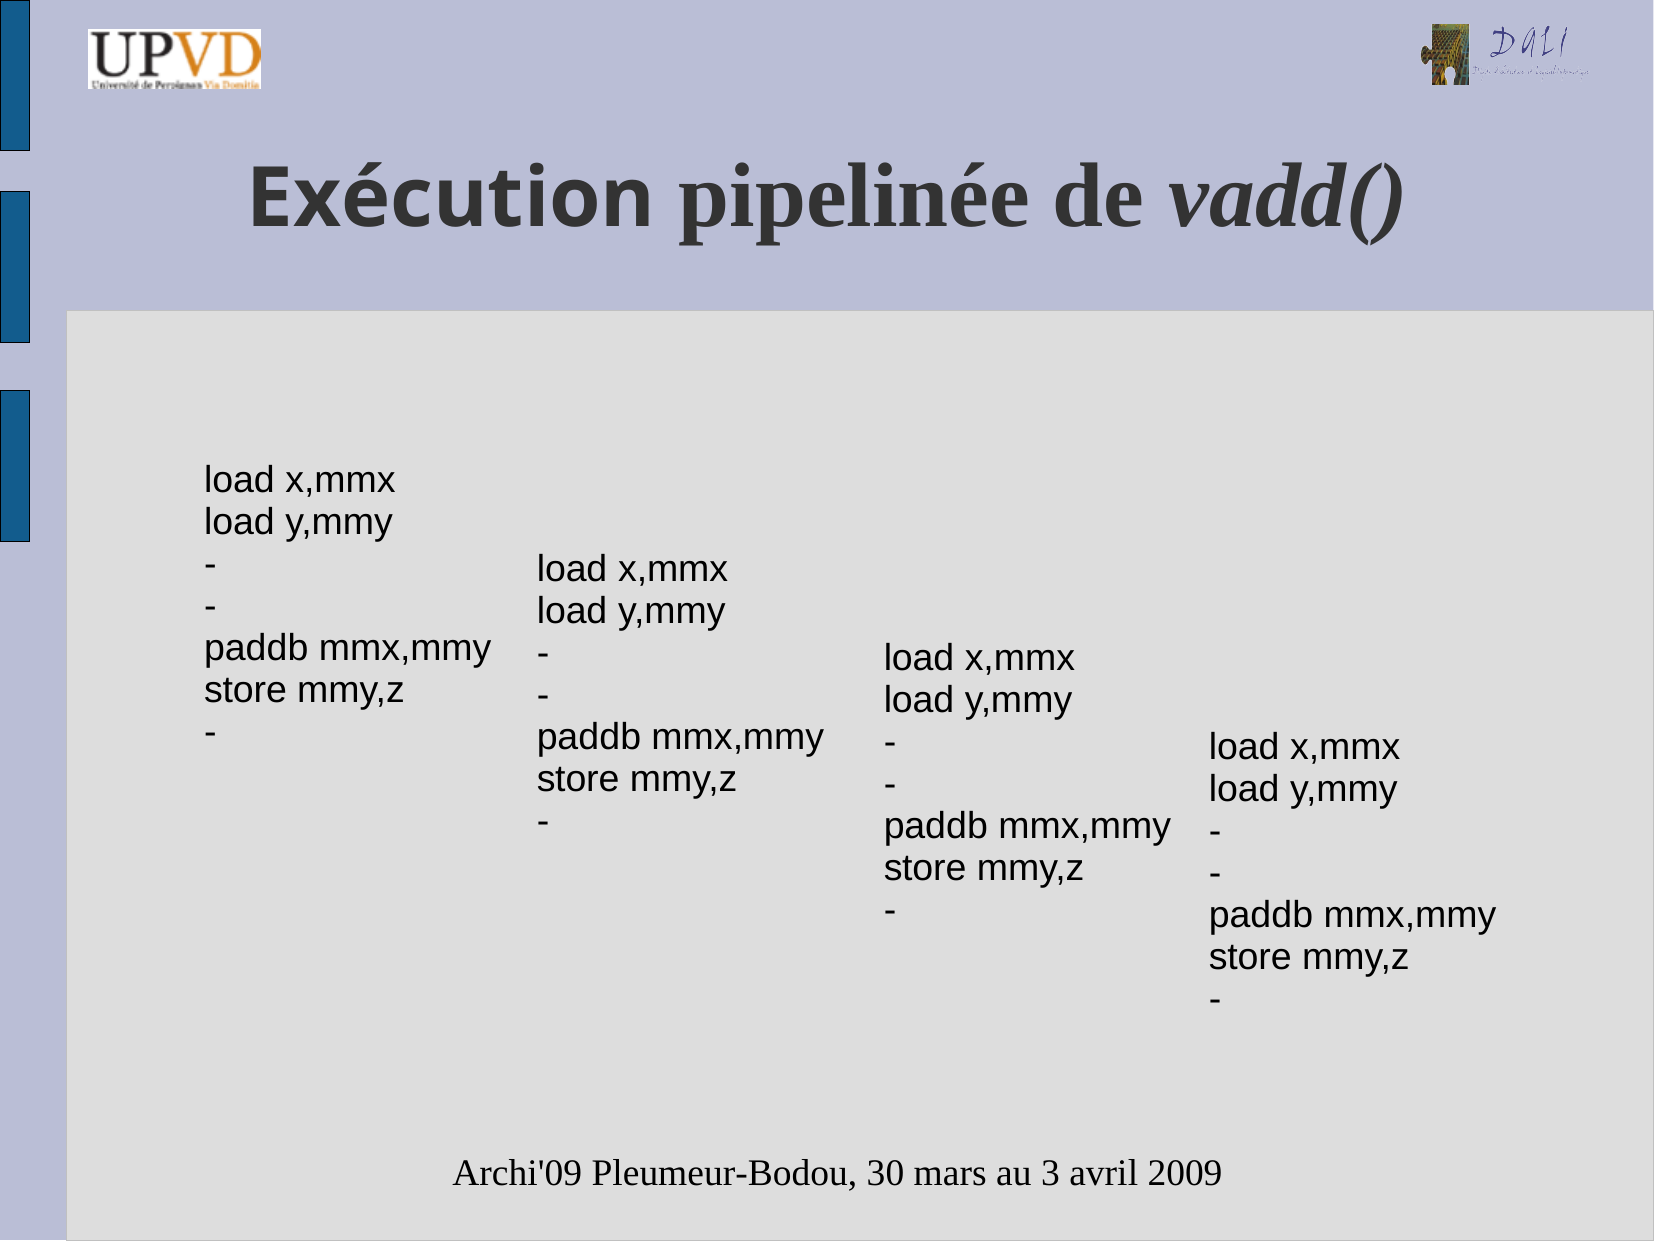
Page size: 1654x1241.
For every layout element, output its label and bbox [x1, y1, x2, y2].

chart [47, 0, 1654, 1241]
